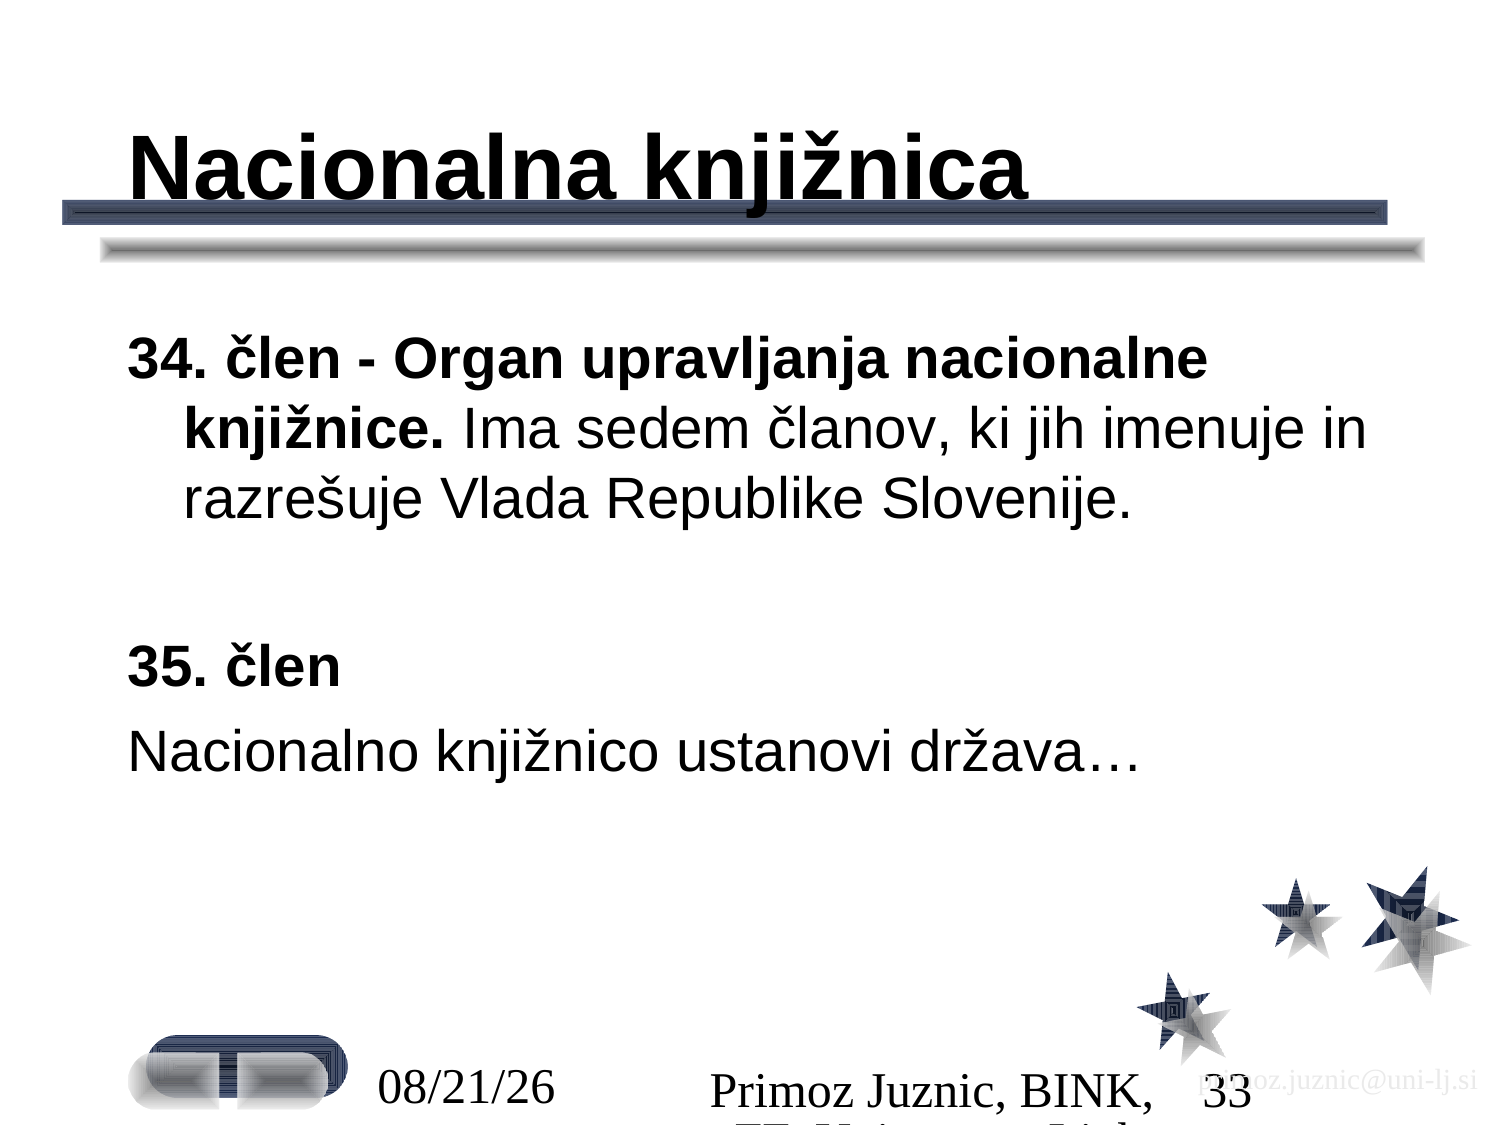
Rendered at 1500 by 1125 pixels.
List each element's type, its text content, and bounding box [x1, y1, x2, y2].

list 34. člen - Organ upravljanja nacionalne knjižnice. Ima sedem članov, ki jih imenuje in razrešuje Vlada Republike Slovenije. 35. člen Nacionalno knjižnico ustanovi država… [112, 312, 1388, 988]
title Nacionalna knjižnica [112, 37, 1388, 225]
